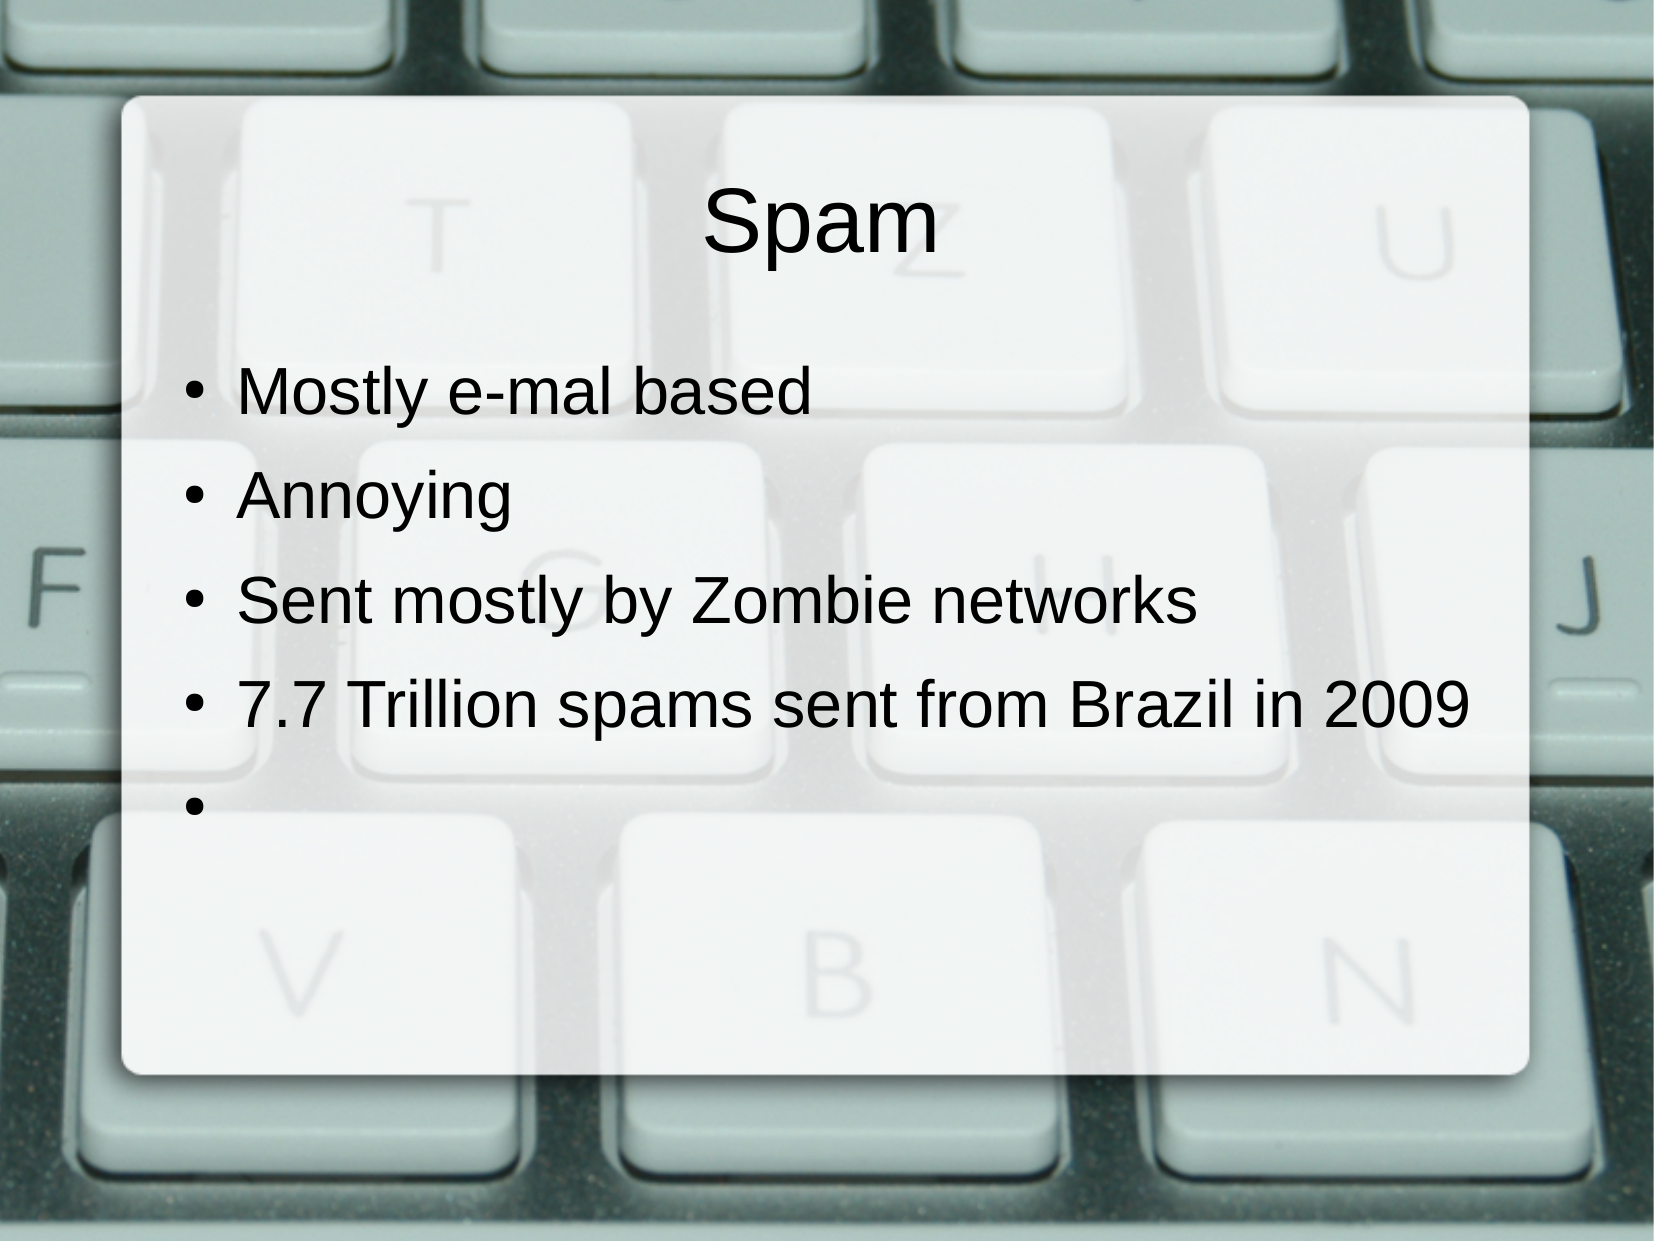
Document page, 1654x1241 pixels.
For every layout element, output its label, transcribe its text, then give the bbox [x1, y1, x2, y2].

list Mostly e-mal based Annoying Sent mostly by Zombie networks 7.7 Trillion spams sent from Brazil in 2009 [147, 354, 1506, 1049]
title Spam [135, 125, 1506, 318]
picture [0, 0, 1654, 1241]
